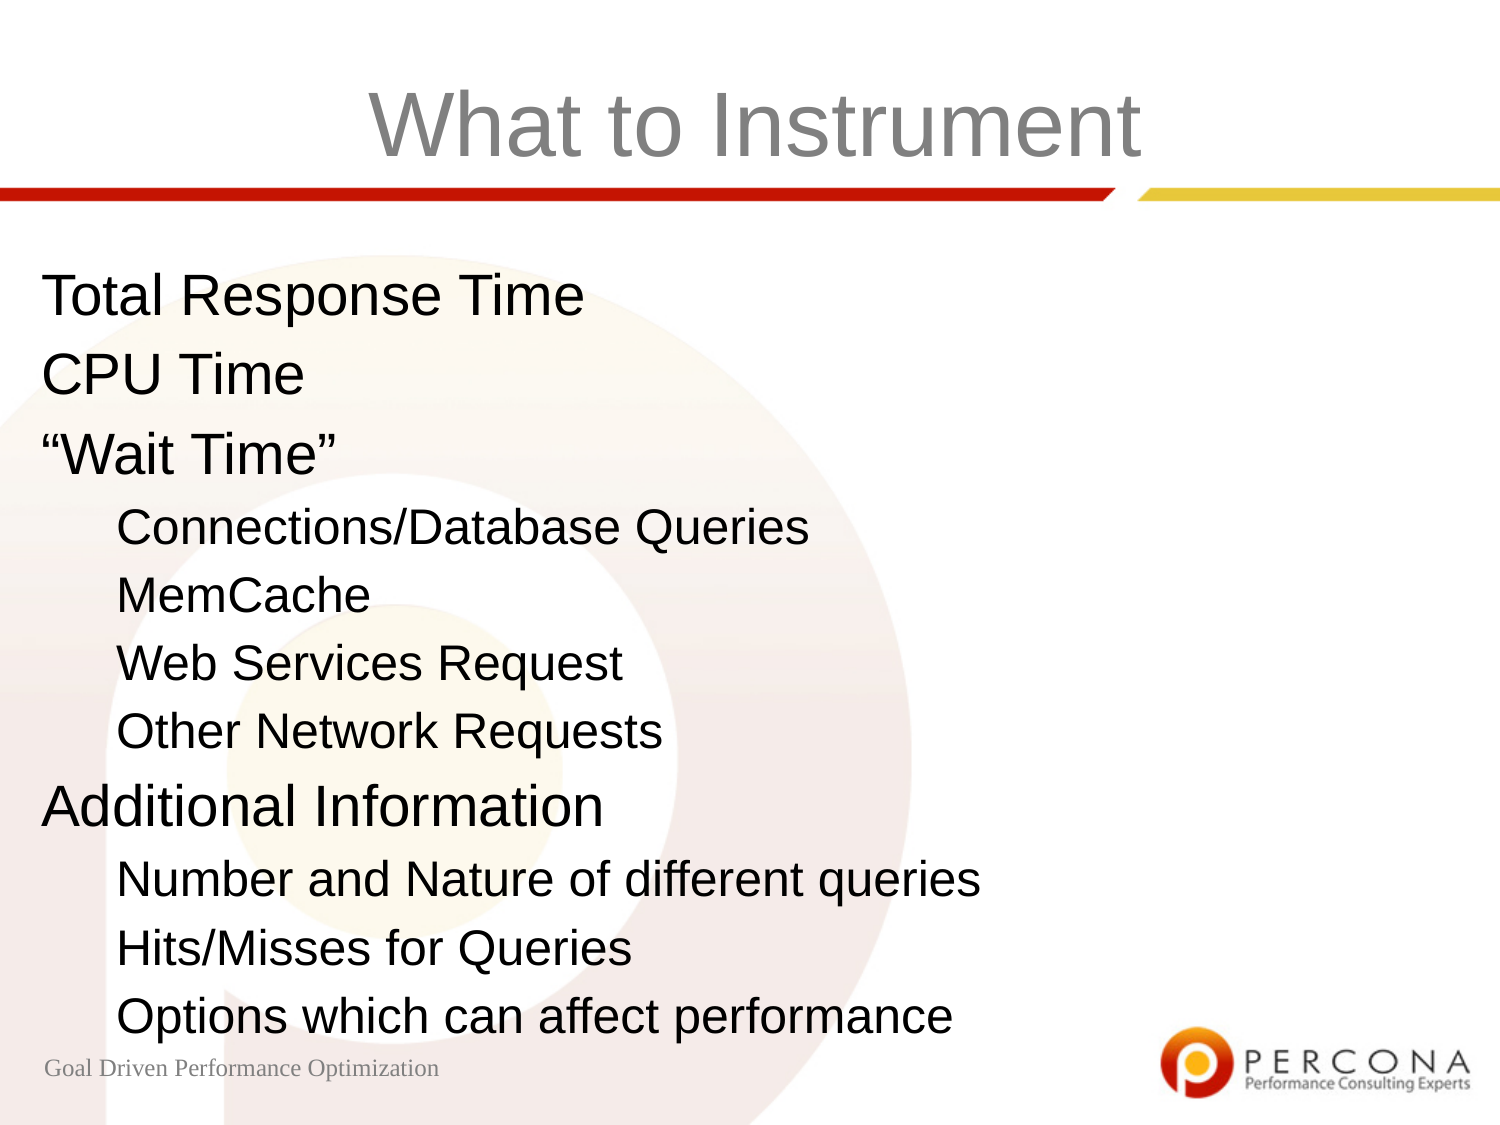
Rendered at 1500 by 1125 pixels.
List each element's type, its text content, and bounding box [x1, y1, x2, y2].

list Total Response Time CPU Time “Wait Time” Connections/Database Queries MemCache Web Services Request Other Network Requests Additional Information Number and Nature of different queries Hits/Misses for Queries Options which can affect performance [41, 262, 1471, 1047]
picture [0, 0, 1500, 1125]
title What to Instrument [41, 62, 1471, 187]
